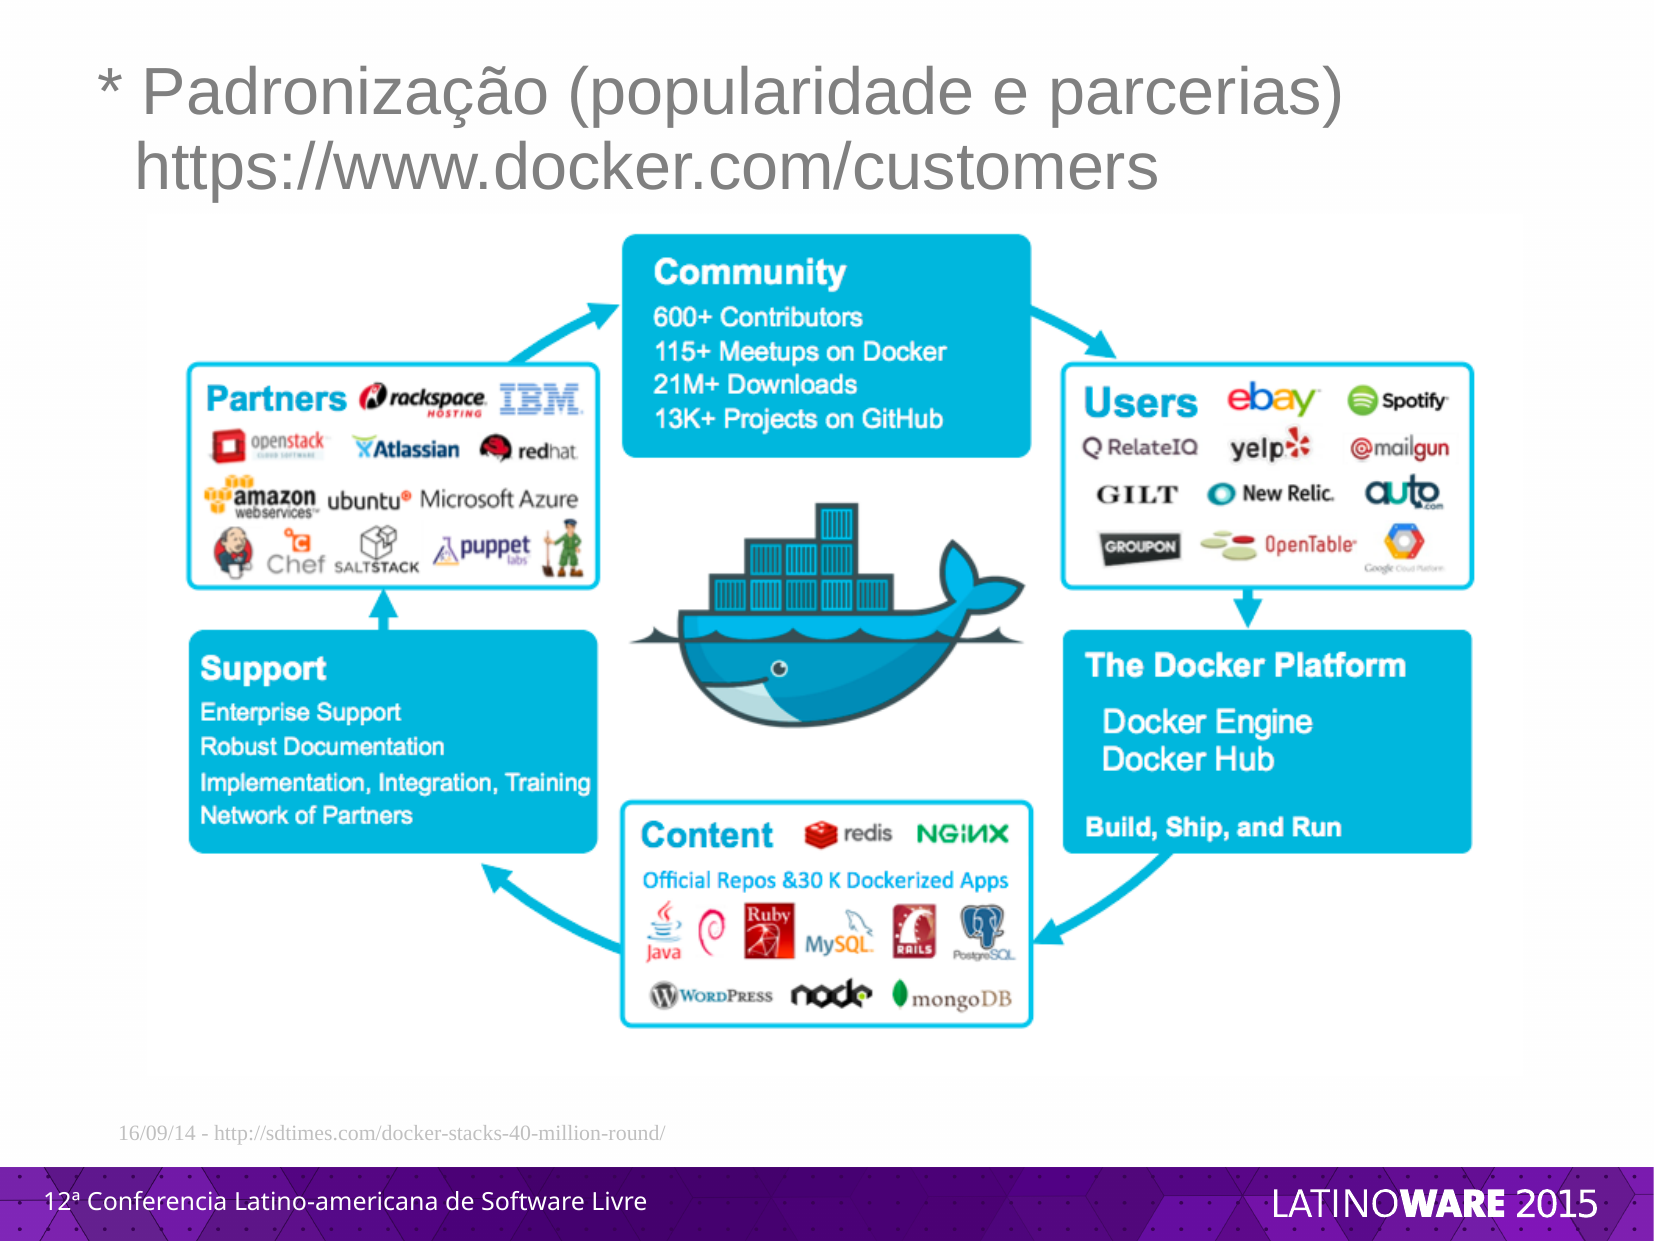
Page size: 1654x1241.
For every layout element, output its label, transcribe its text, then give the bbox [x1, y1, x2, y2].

text_box 12ª Conferencia Latino-americana de Software Livre [28, 1176, 1127, 1234]
picture [0, 0, 1654, 1241]
text_box 16/09/14 - http://sdtimes.com/docker-stacks-40-million-round/ [118, 1062, 1536, 1146]
text_box * Padronização (popularidade e parcerias) https://www.docker.com/customers [82, 47, 1571, 1010]
